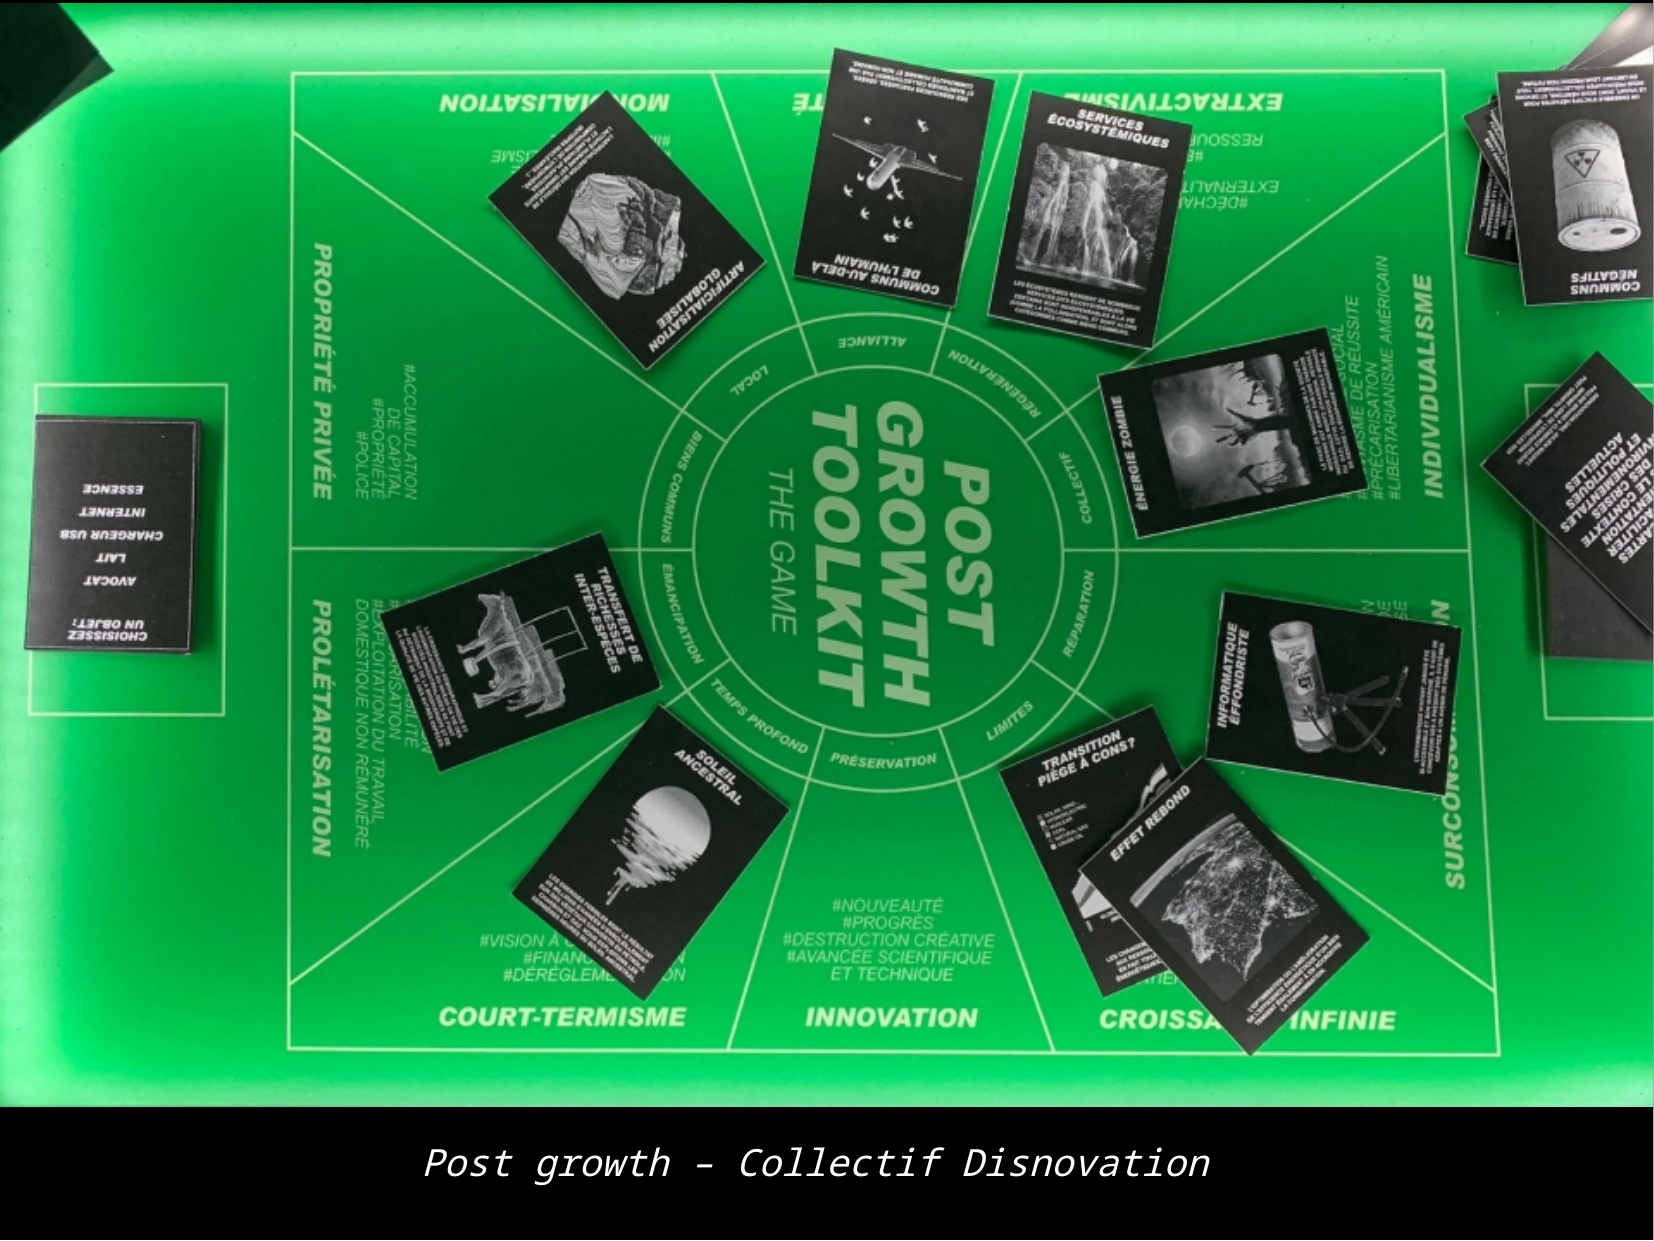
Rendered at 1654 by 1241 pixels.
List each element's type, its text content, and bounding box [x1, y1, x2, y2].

text_box Post growth – Collectif Disnovation [406, 1128, 1248, 1229]
picture [0, 3, 1654, 1107]
